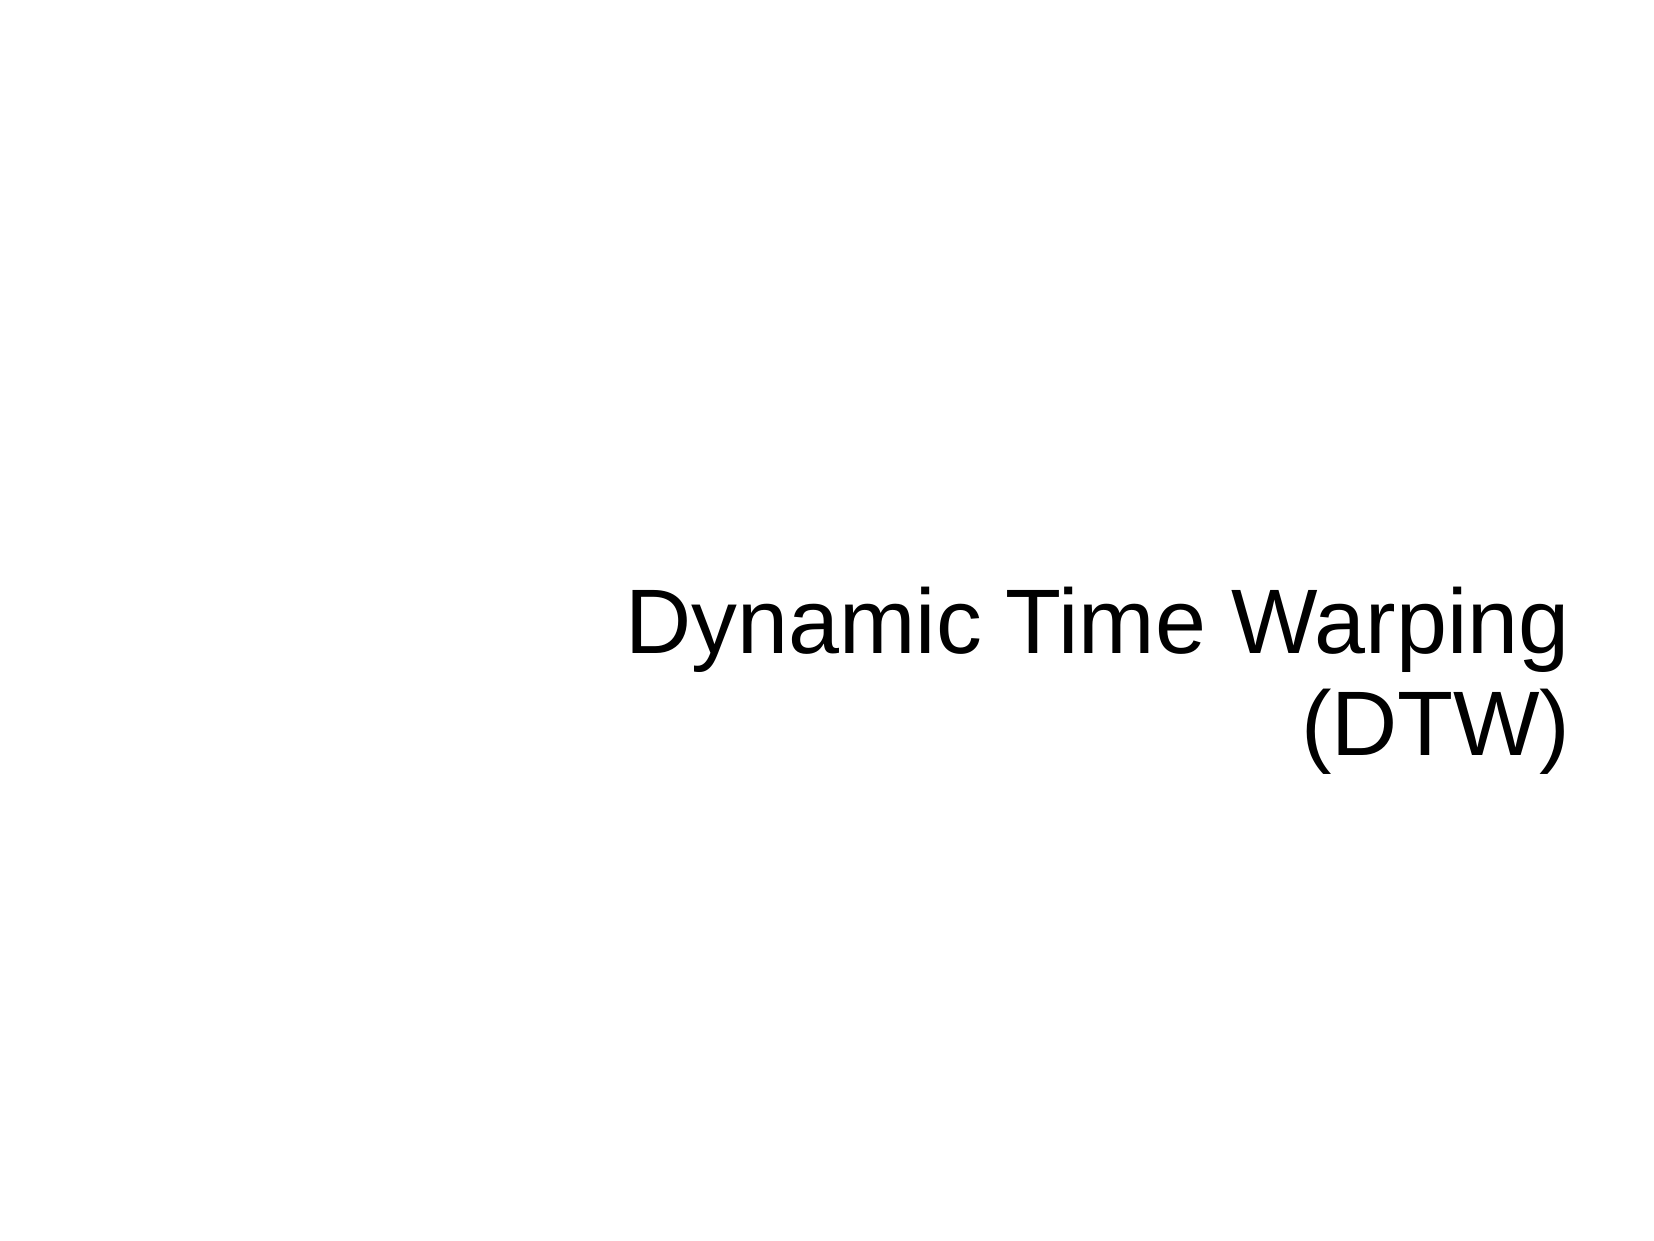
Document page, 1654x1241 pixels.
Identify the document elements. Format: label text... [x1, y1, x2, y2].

title Dynamic Time Warping (DTW) [82, 569, 1571, 777]
